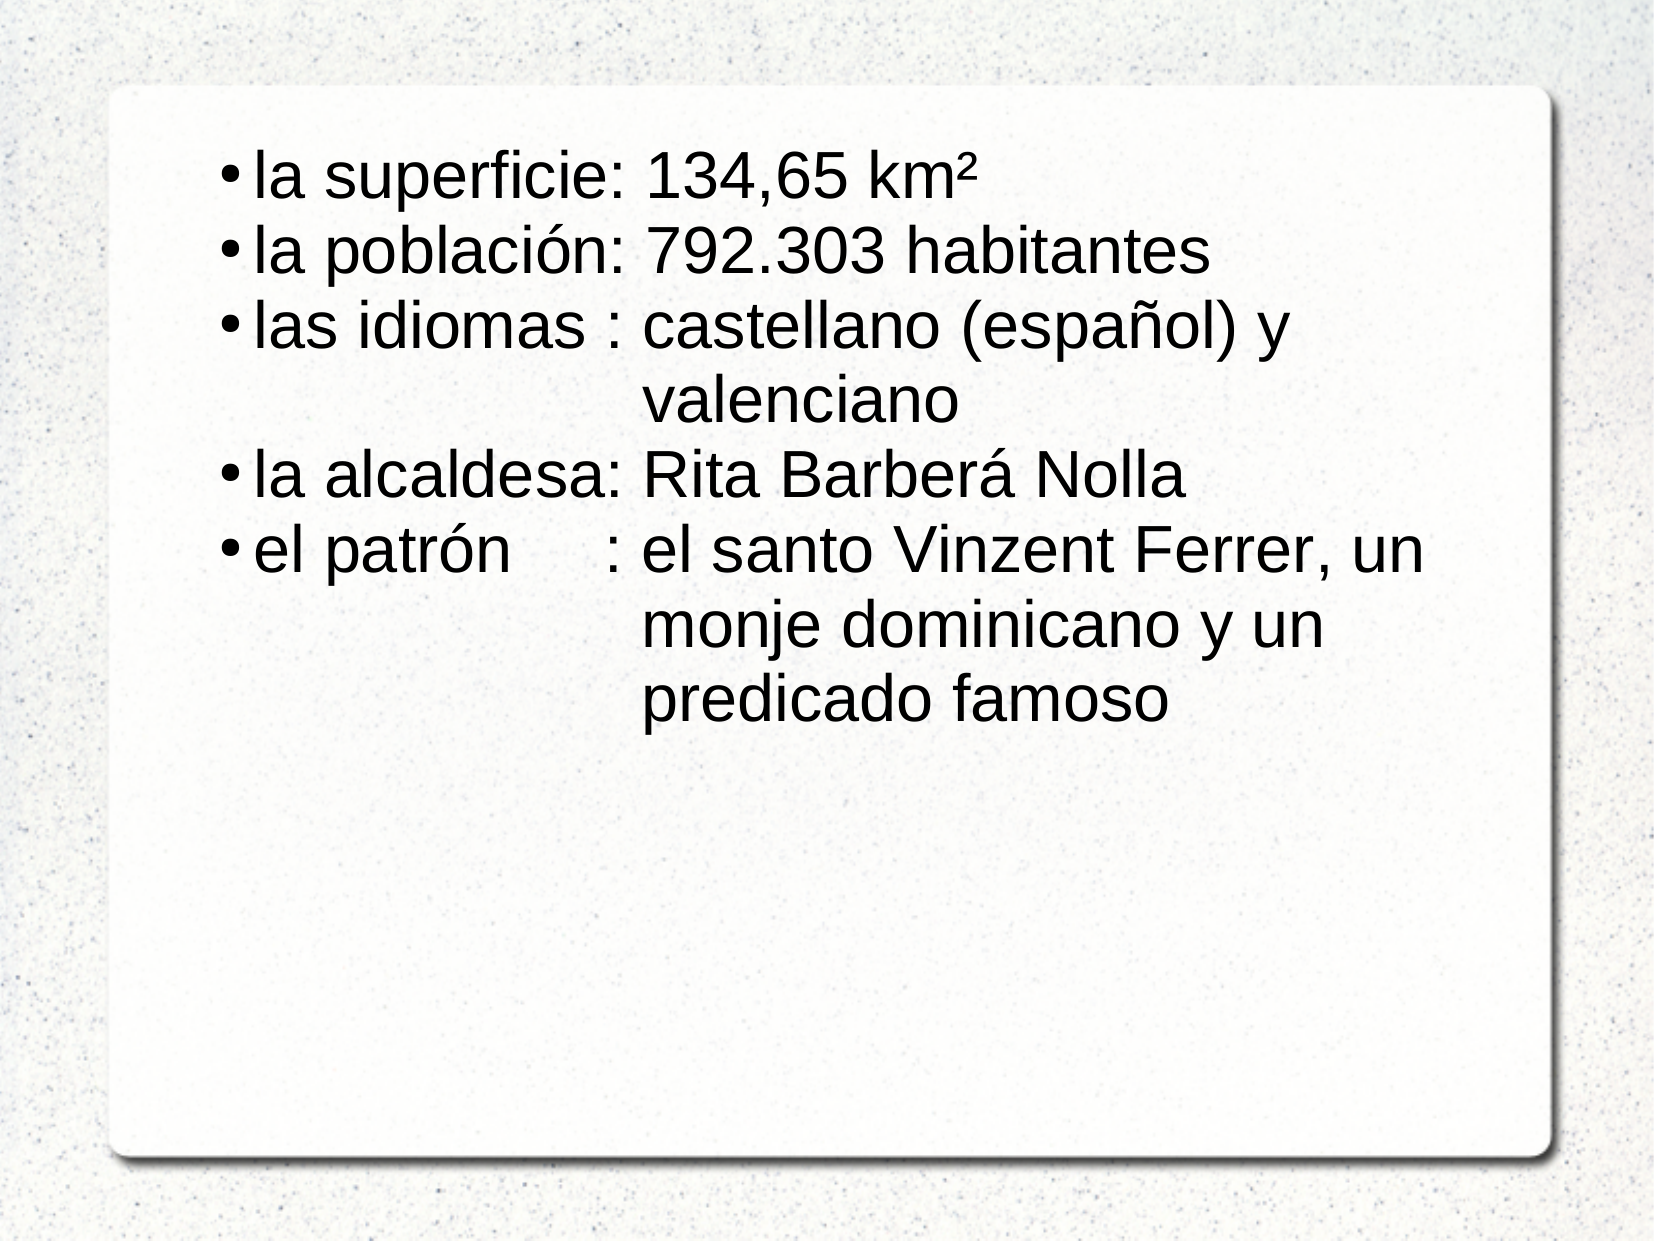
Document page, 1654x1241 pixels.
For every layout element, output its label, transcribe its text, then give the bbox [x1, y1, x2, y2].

subtitle la superficie: 134,65 km² la población: 792.303 habitantes las idiomas : castellano (español) y valenciano la alcaldesa: Rita Barberá Nolla el patrón : el santo Vinzent Ferrer, un monje dominicano y un predicado famoso [147, 63, 1506, 1241]
picture [0, 0, 1654, 1241]
